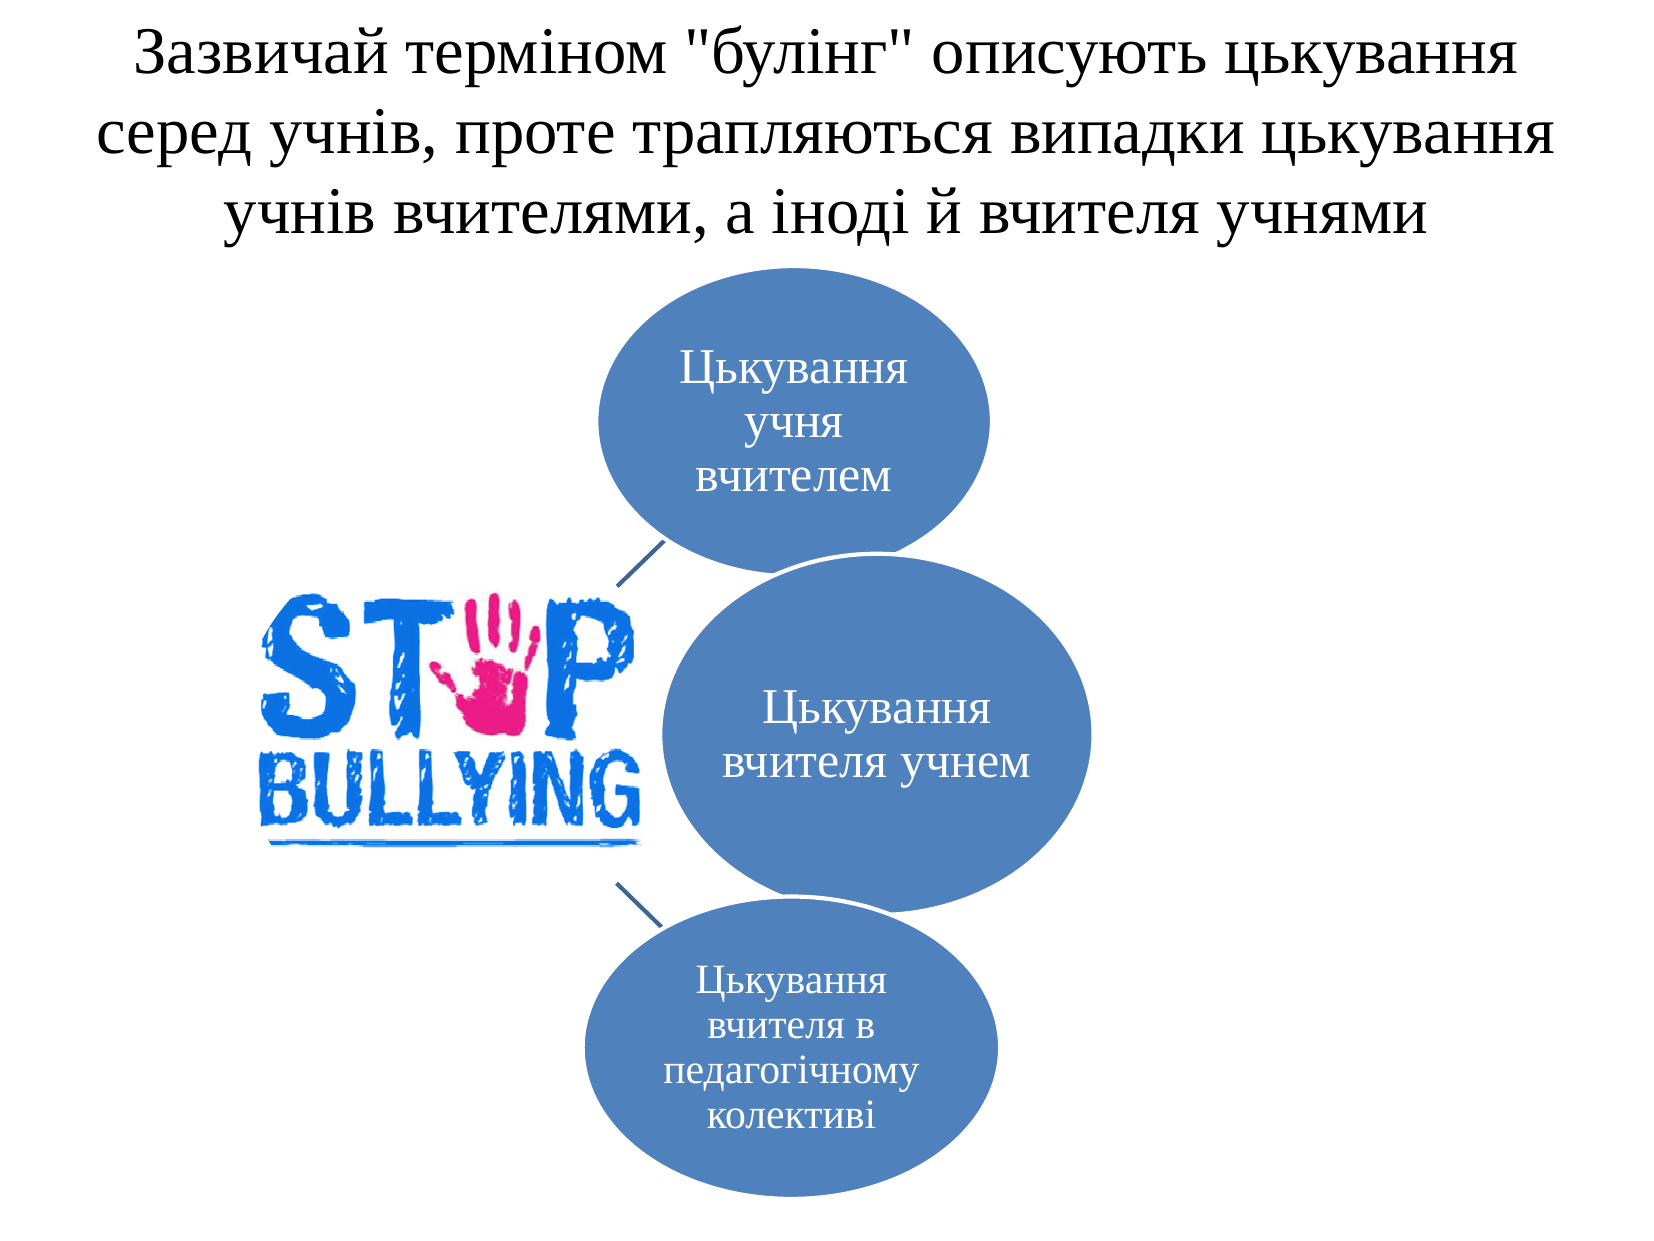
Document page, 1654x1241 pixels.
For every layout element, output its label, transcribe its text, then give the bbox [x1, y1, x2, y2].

text_box [236, 522, 670, 947]
text_box Цькування вчителя учнем [660, 553, 1094, 915]
title Зазвичай терміном "булінг" описують цькування серед учнів, проте трапляються випадки цькування учнів вчителями, а іноді й вчителя учнями [82, 0, 1571, 254]
text_box Цькування учня вчителем [596, 266, 992, 576]
text_box Цькування вчителя в педагогічному колективі [582, 896, 1001, 1199]
